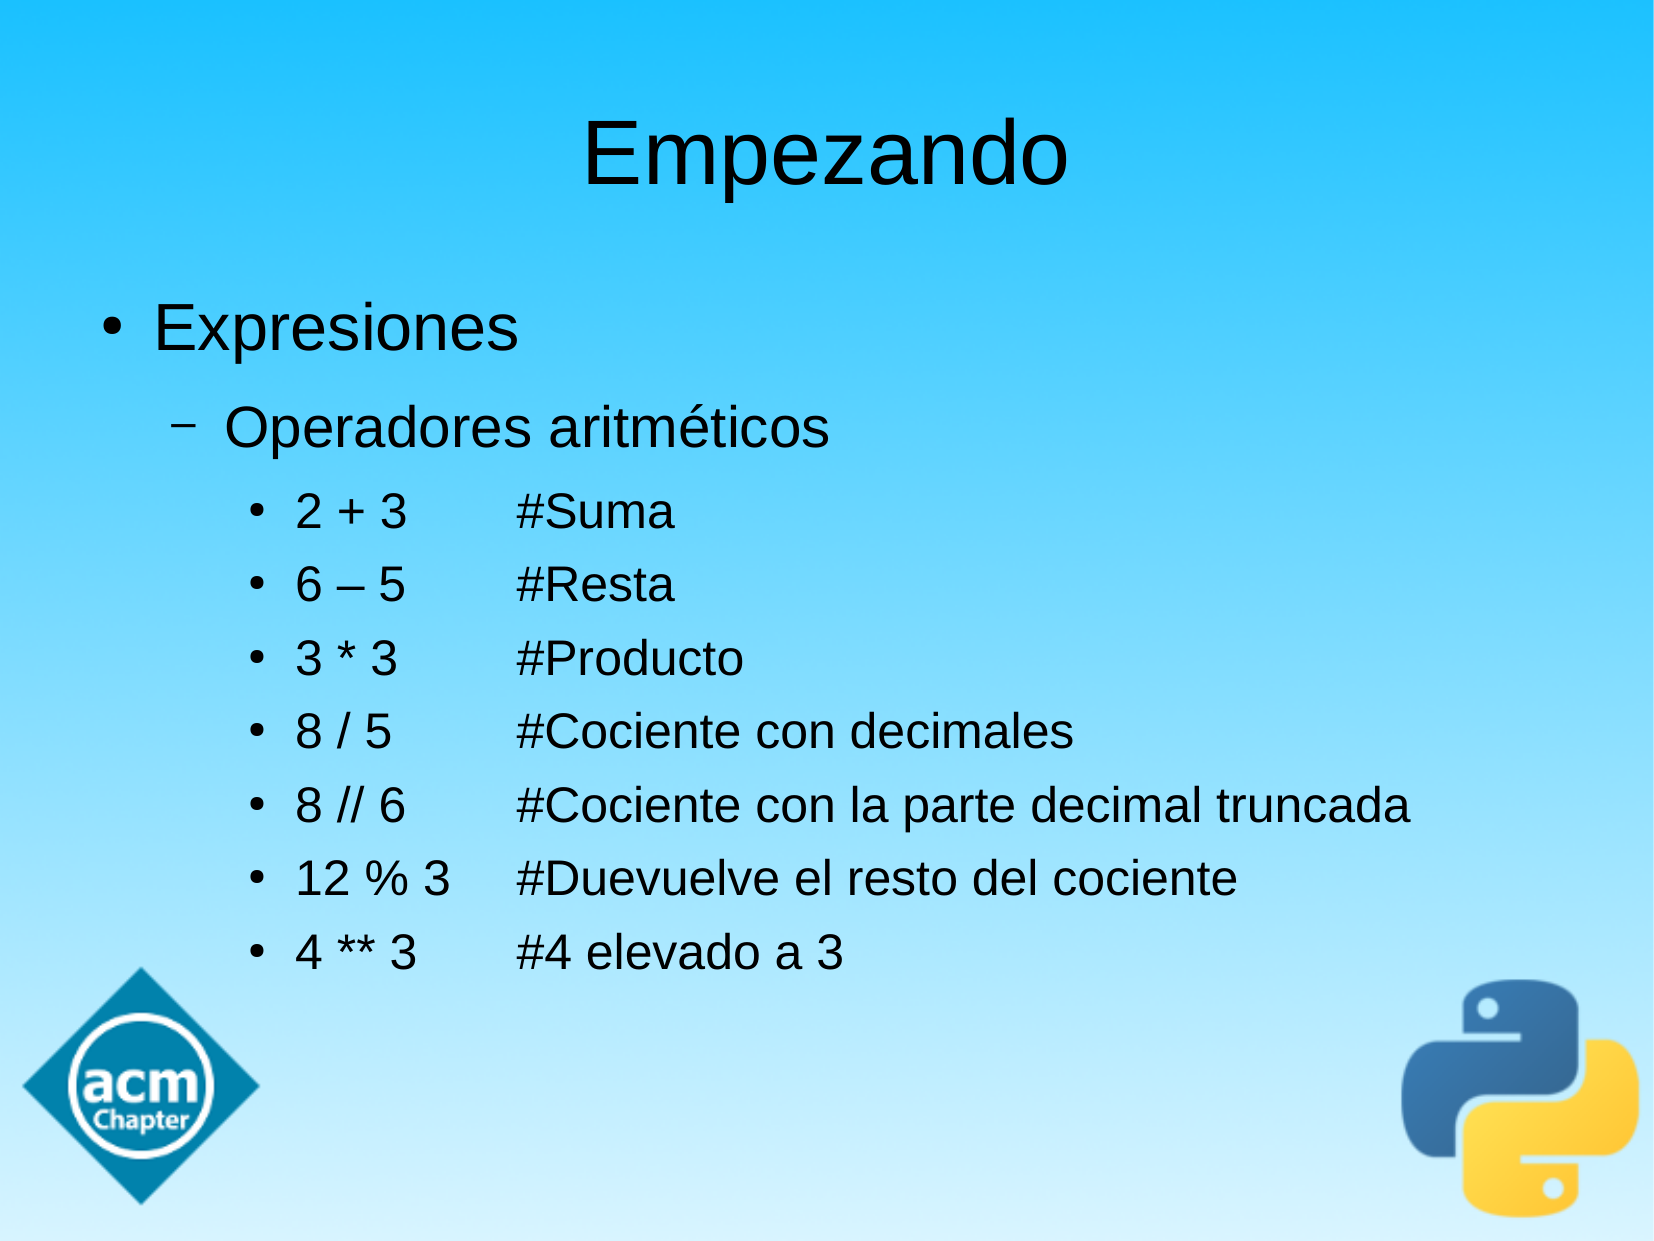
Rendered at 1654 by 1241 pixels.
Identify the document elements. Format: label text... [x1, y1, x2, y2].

title Empezando [82, 49, 1571, 257]
picture [0, 0, 1654, 1241]
list Expresiones Operadores aritméticos 2 + 3 #Suma 6 – 5 #Resta 3 * 3 #Producto 8 / 5 #Cociente con decimales 8 // 6 #Cociente con la parte decimal truncada 12 % 3 #Duevuelve el resto del cociente 4 ** 3 #4 elevado a 3 [82, 290, 1571, 1010]
